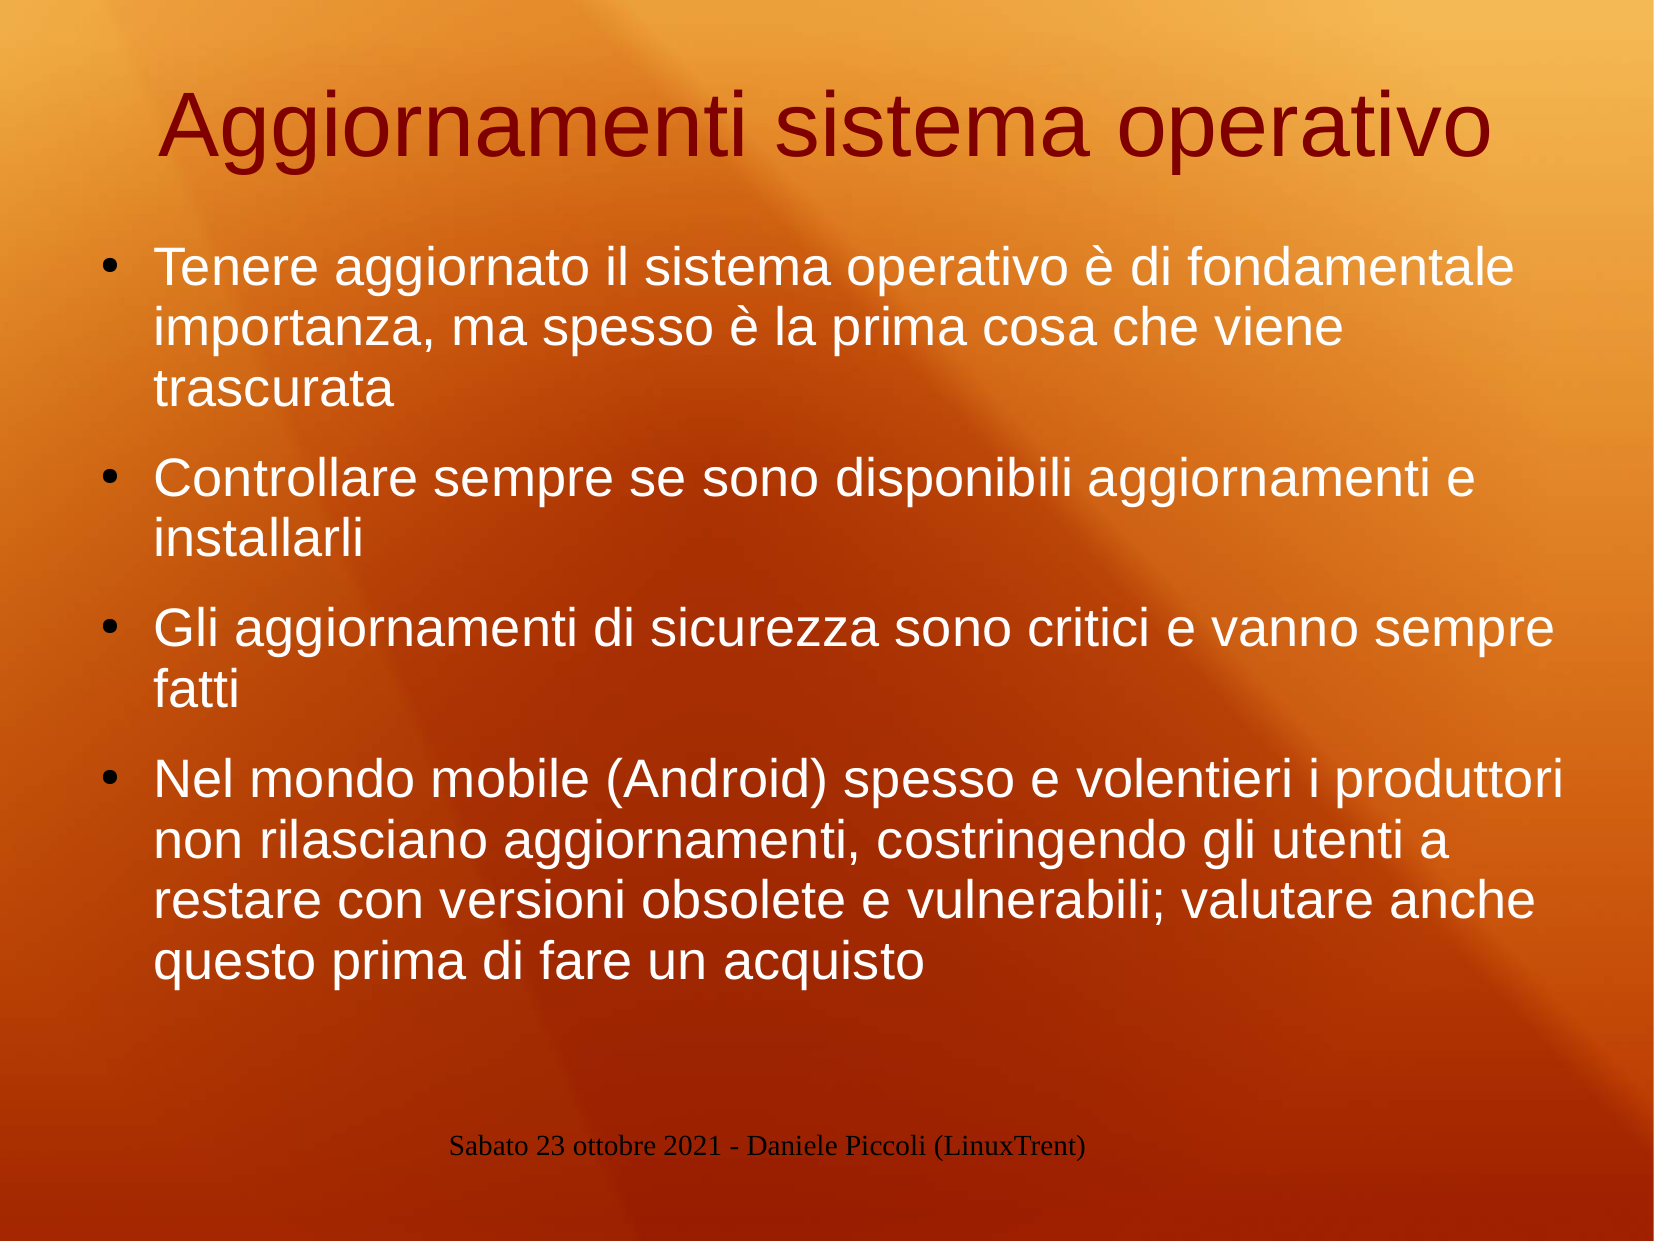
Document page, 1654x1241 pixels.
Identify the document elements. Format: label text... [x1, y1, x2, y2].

picture [0, 0, 1654, 1241]
list Tenere aggiornato il sistema operativo è di fondamentale importanza, ma spesso è la prima cosa che viene trascurata Controllare sempre se sono disponibili aggiornamenti e installarli Gli aggiornamenti di sicurezza sono critici e vanno sempre fatti Nel mondo mobile (Android) spesso e volentieri i produttori non rilasciano aggiornamenti, costringendo gli utenti a restare con versioni obsolete e vulnerabili; valutare anche questo prima di fare un acquisto [82, 236, 1571, 991]
title Aggiornamenti sistema operativo [82, 49, 1571, 201]
